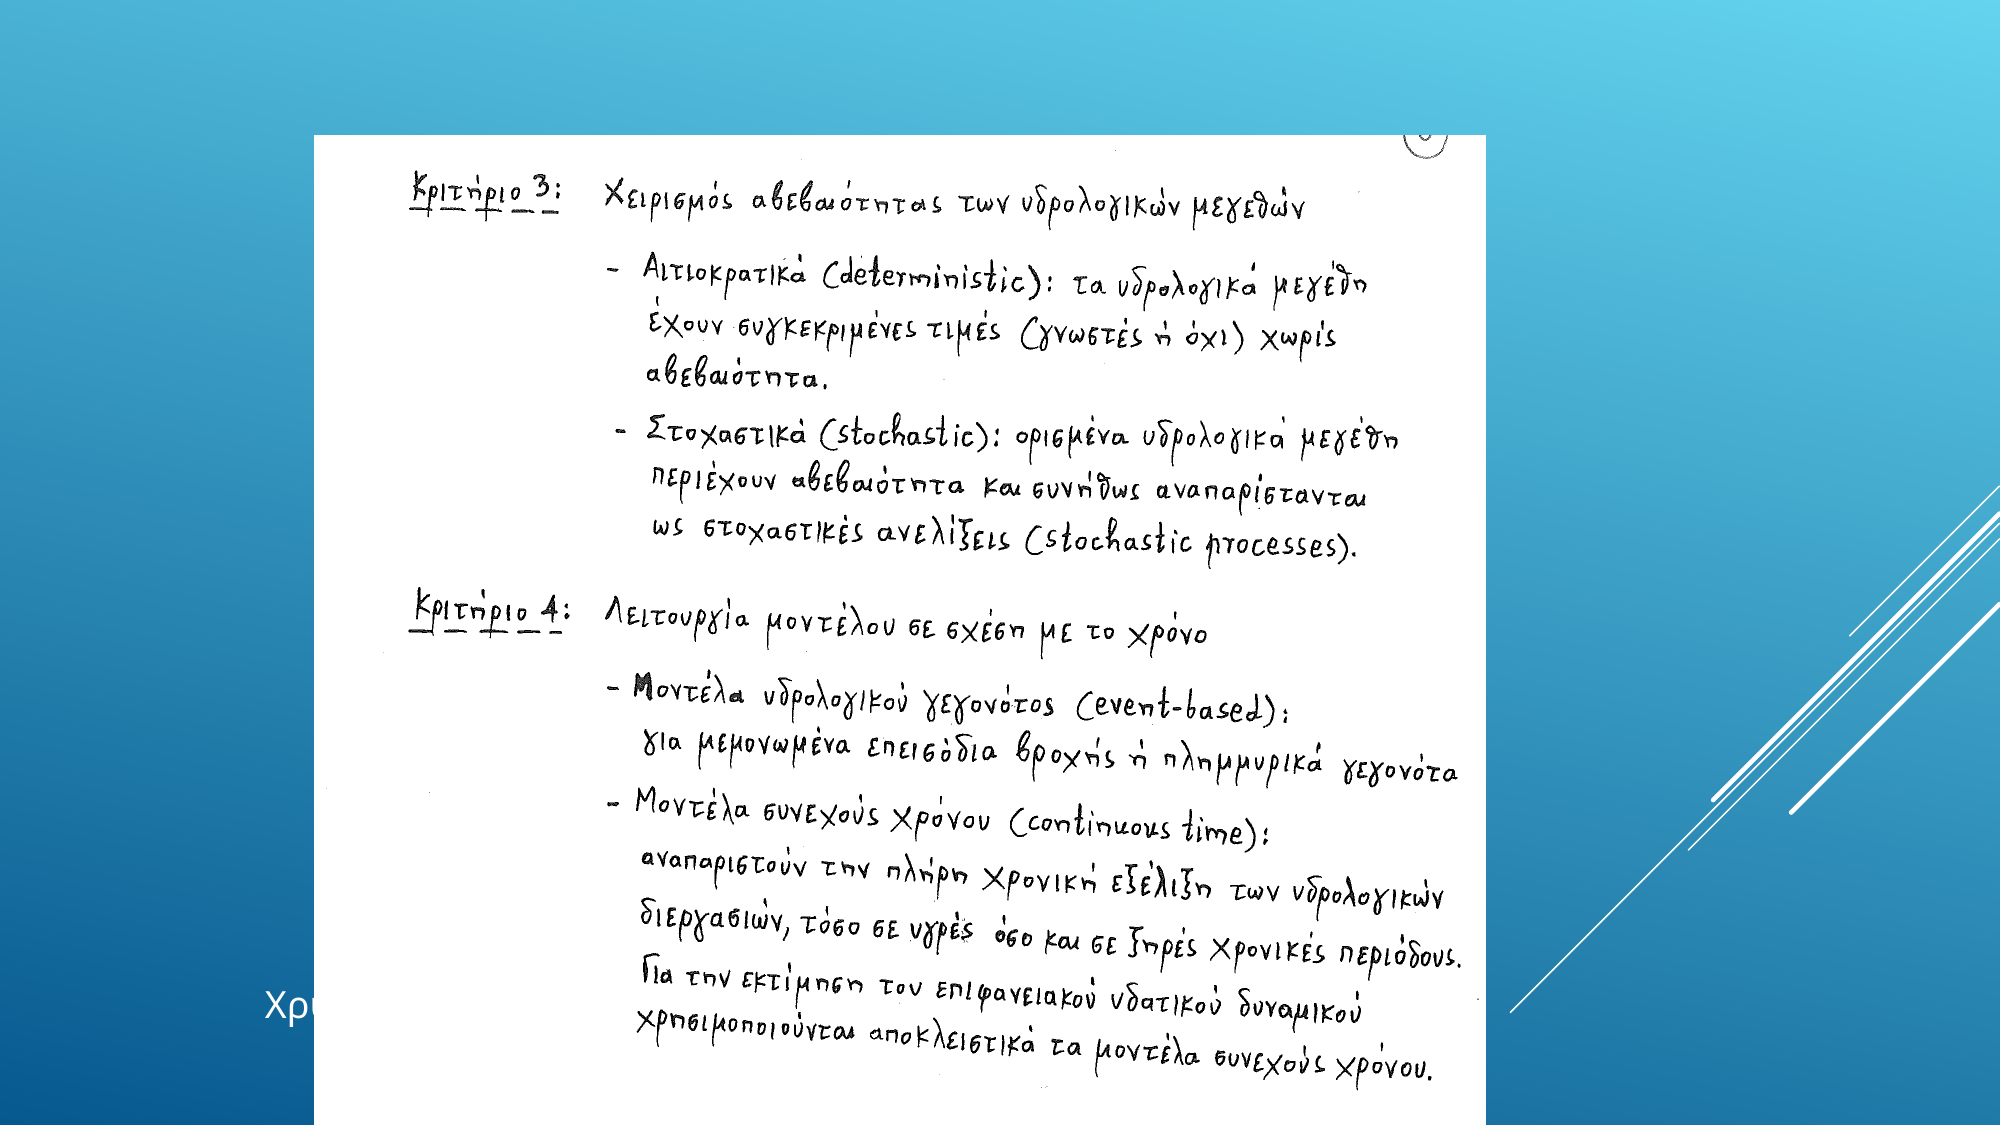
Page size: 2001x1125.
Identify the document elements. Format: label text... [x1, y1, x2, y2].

text_box Χρυσάνθου, 2013 [249, 973, 688, 1035]
picture [314, 135, 1486, 1125]
